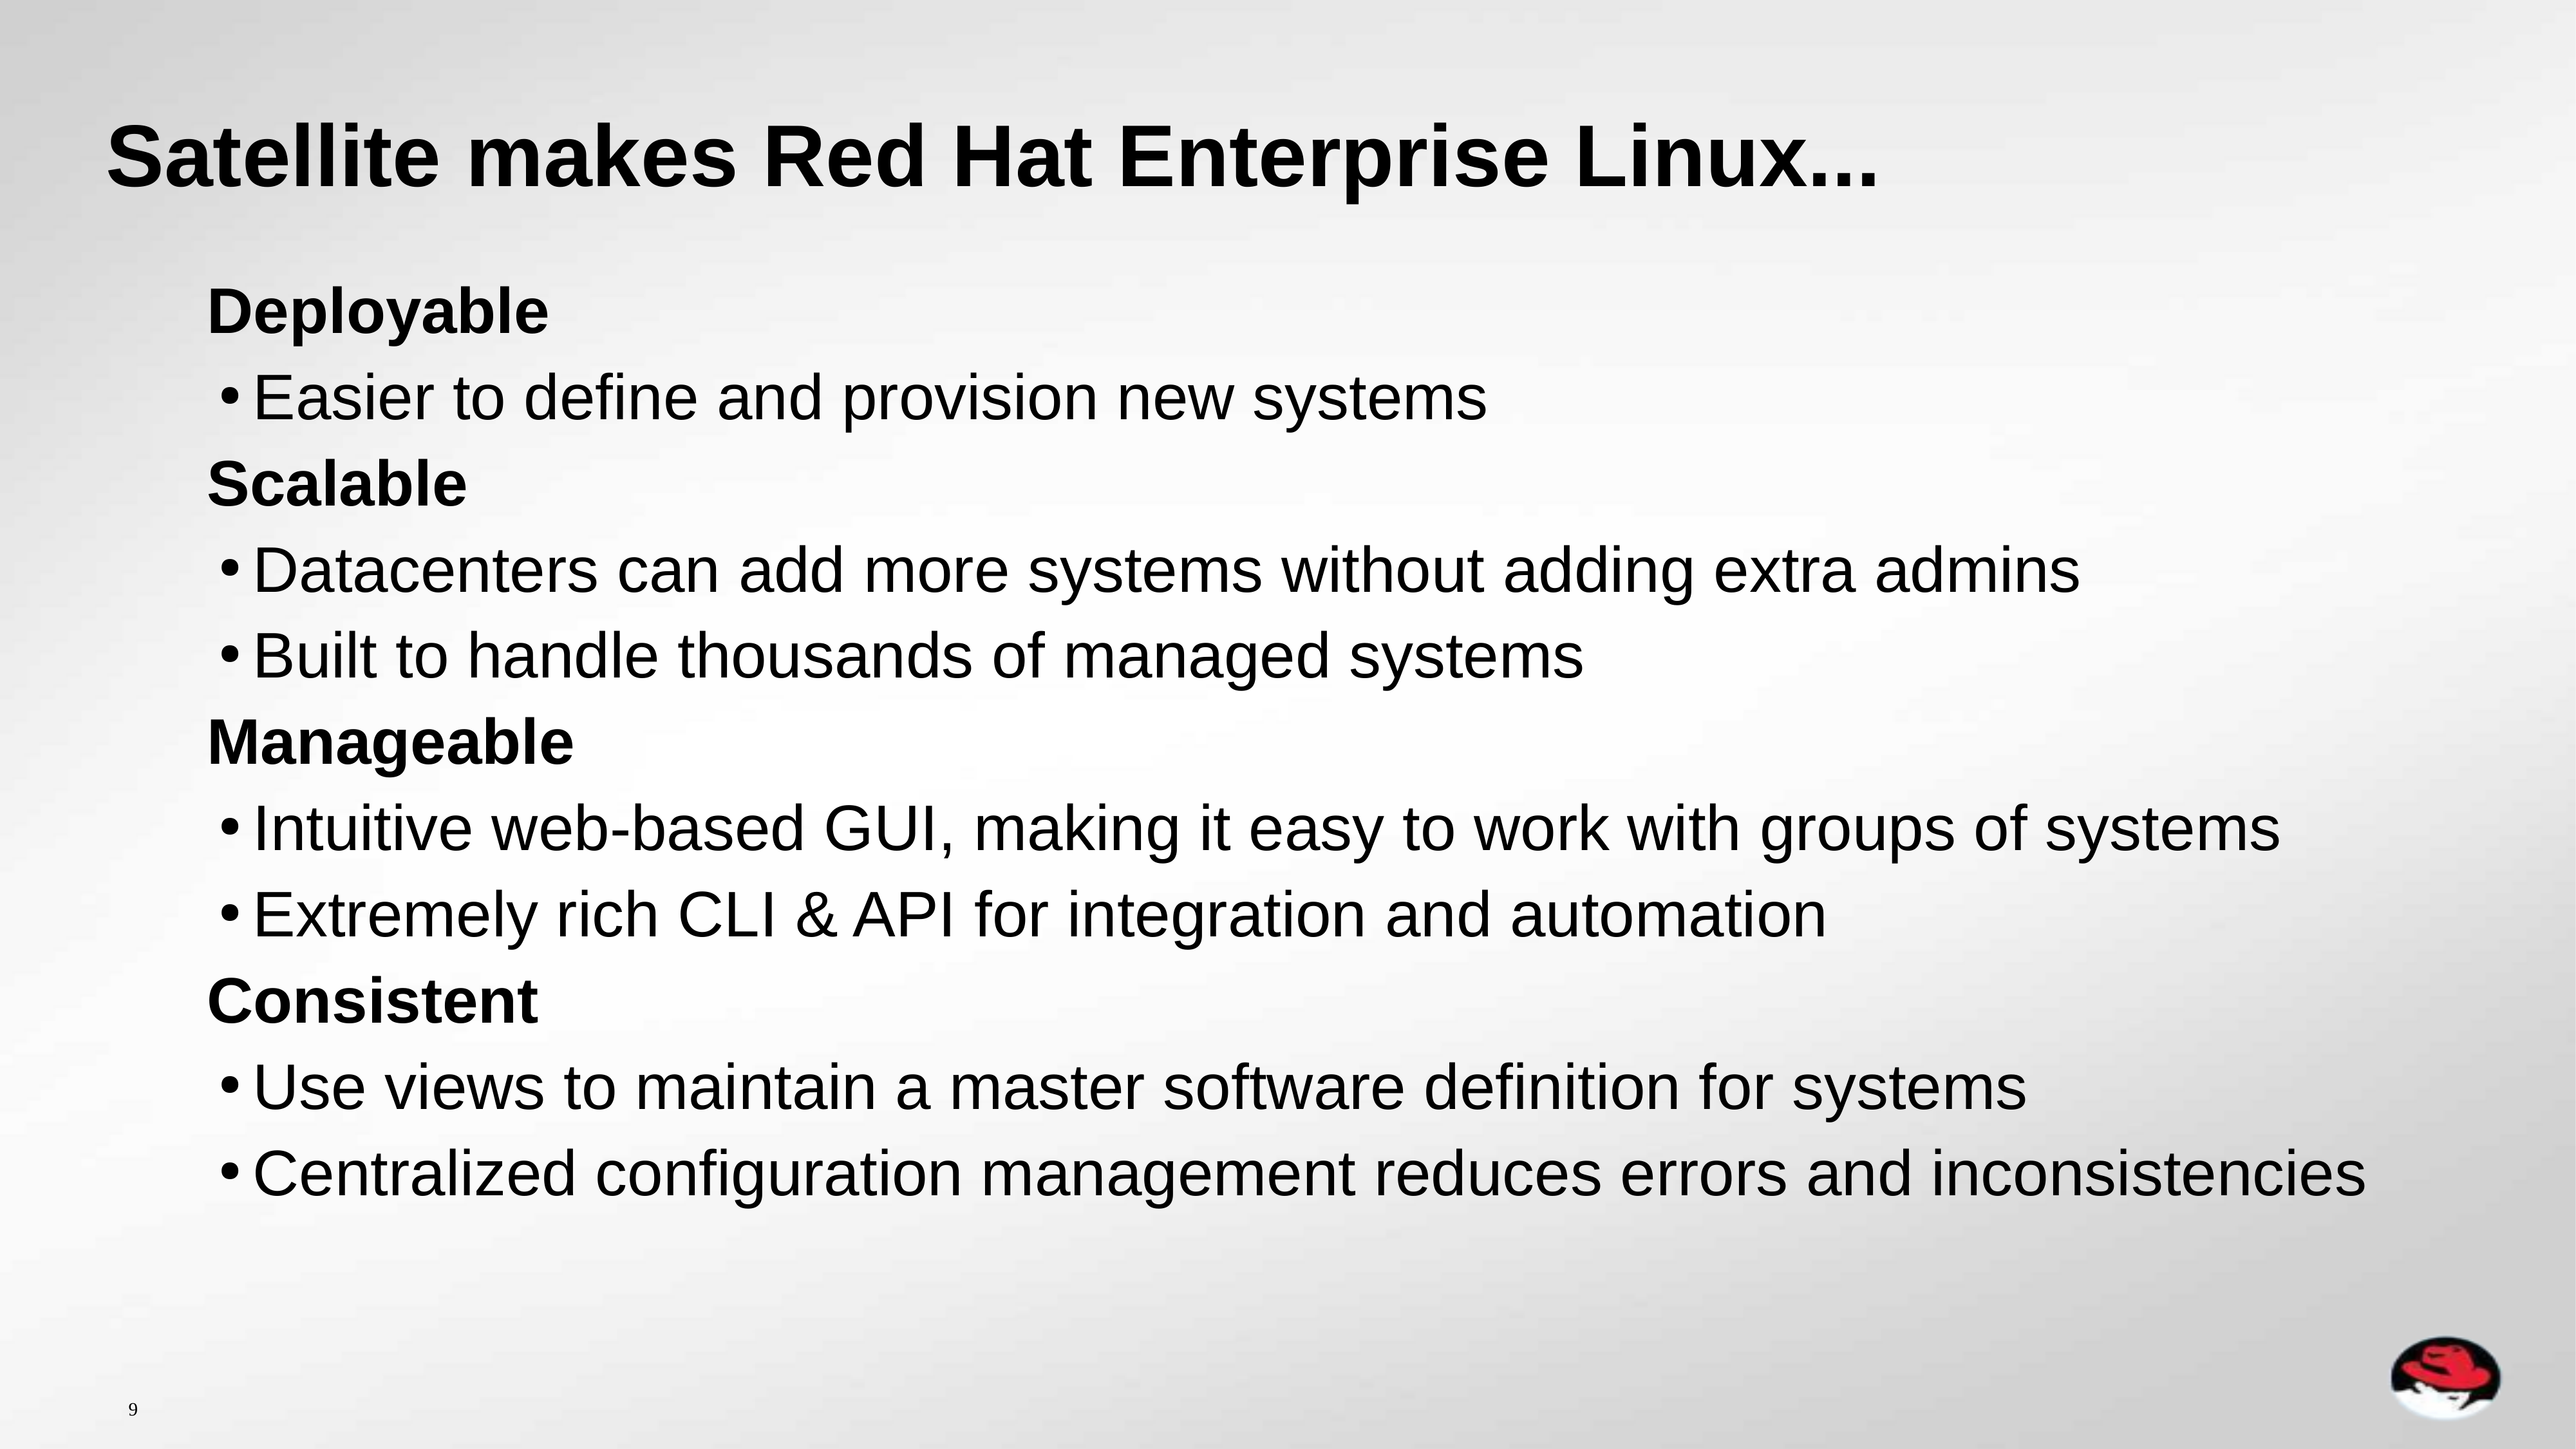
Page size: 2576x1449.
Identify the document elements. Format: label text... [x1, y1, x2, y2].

picture [0, 0, 2576, 1449]
text_box Deployable Easier to define and provision new systems Scalable Datacenters can add more systems without adding extra admins Built to handle thousands of managed systems Manageable Intuitive web-based GUI, making it easy to work with groups of systems Extremely rich CLI & API for integration and automation Consistent Use views to maintain a master software definition for systems Centralized configuration management reduces errors and inconsistencies [207, 279, 2454, 1274]
title Satellite makes Red Hat Enterprise Linux... [106, 109, 2512, 209]
